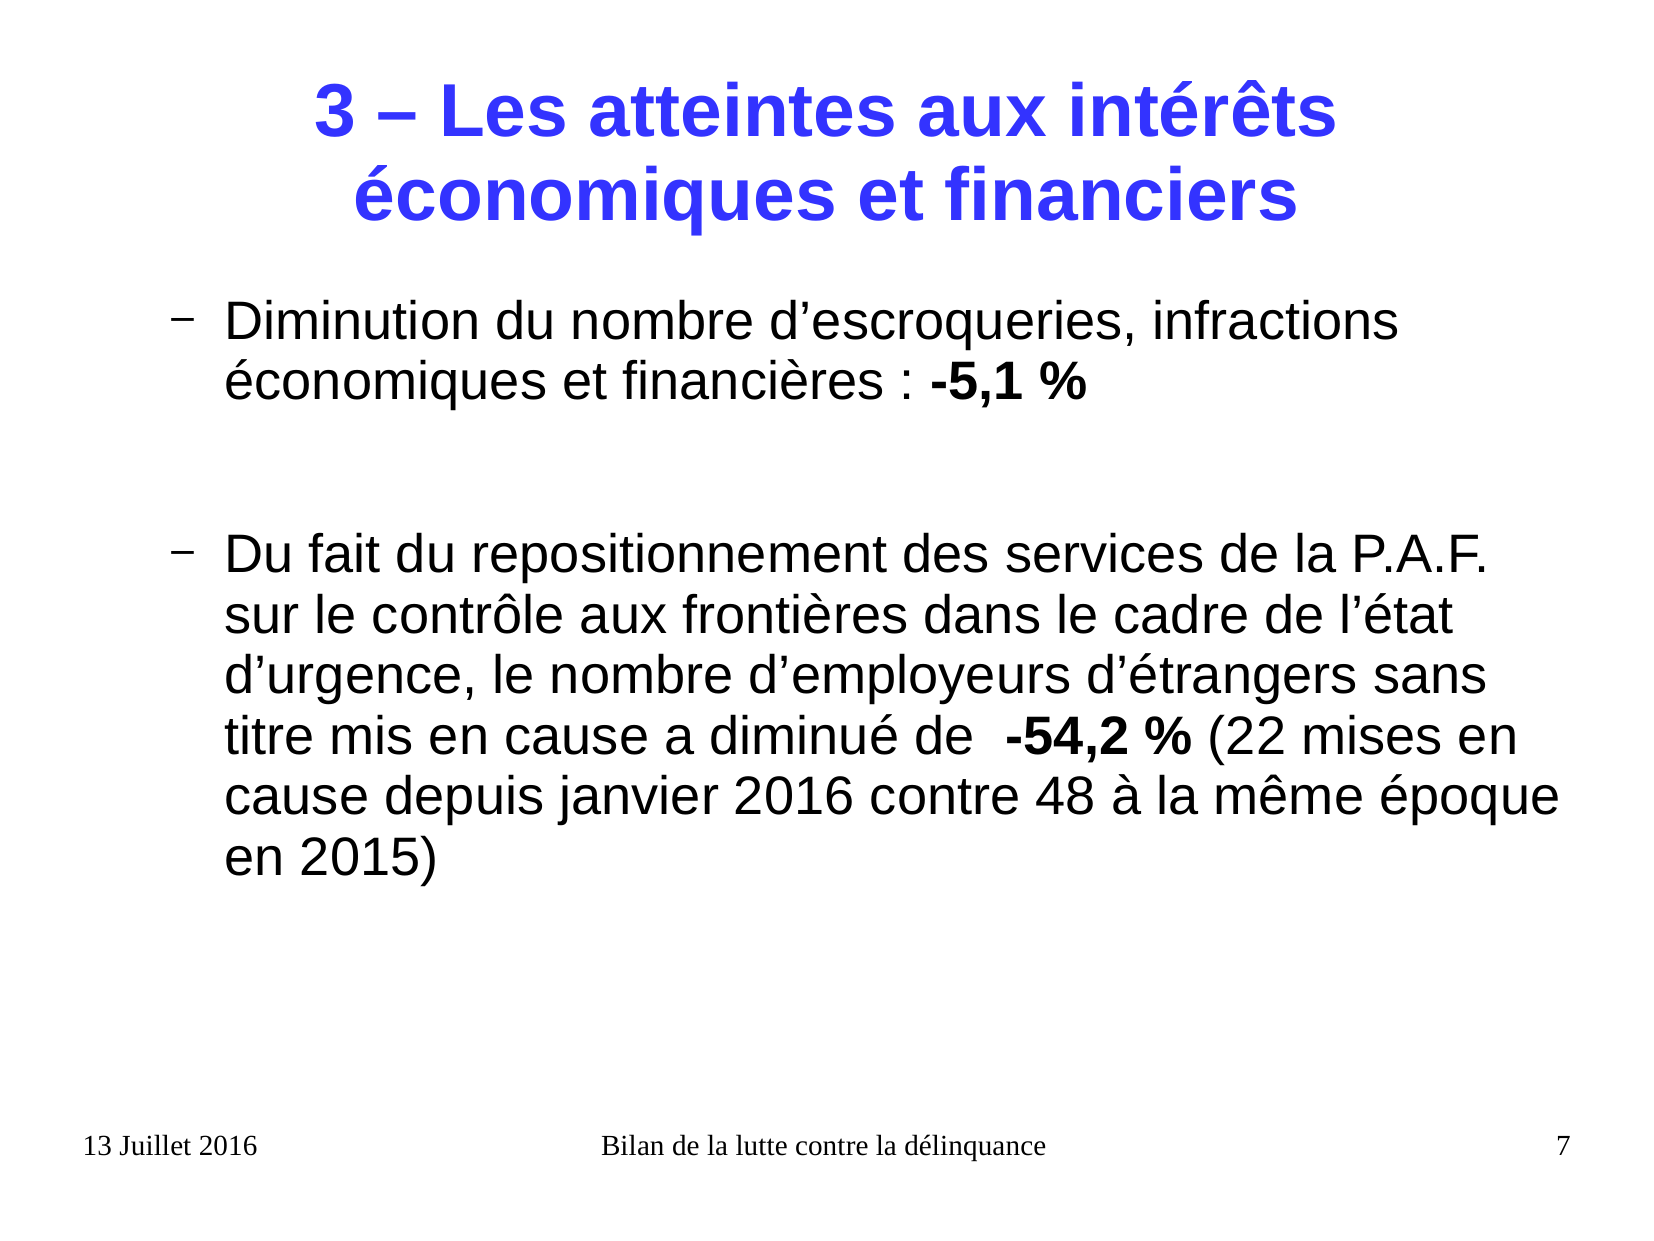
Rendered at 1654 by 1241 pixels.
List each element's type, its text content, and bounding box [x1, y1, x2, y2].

list Diminution du nombre d’escroqueries, infractions économiques et financières : -5,1 % Du fait du repositionnement des services de la P.A.F. sur le contrôle aux frontières dans le cadre de l’état d’urgence, le nombre d’employeurs d’étrangers sans titre mis en cause a diminué de -54,2 % (22 mises en cause depuis janvier 2016 contre 48 à la même époque en 2015) [82, 290, 1571, 1010]
title 3 – Les atteintes aux intérêts économiques et financiers [82, 49, 1571, 257]
